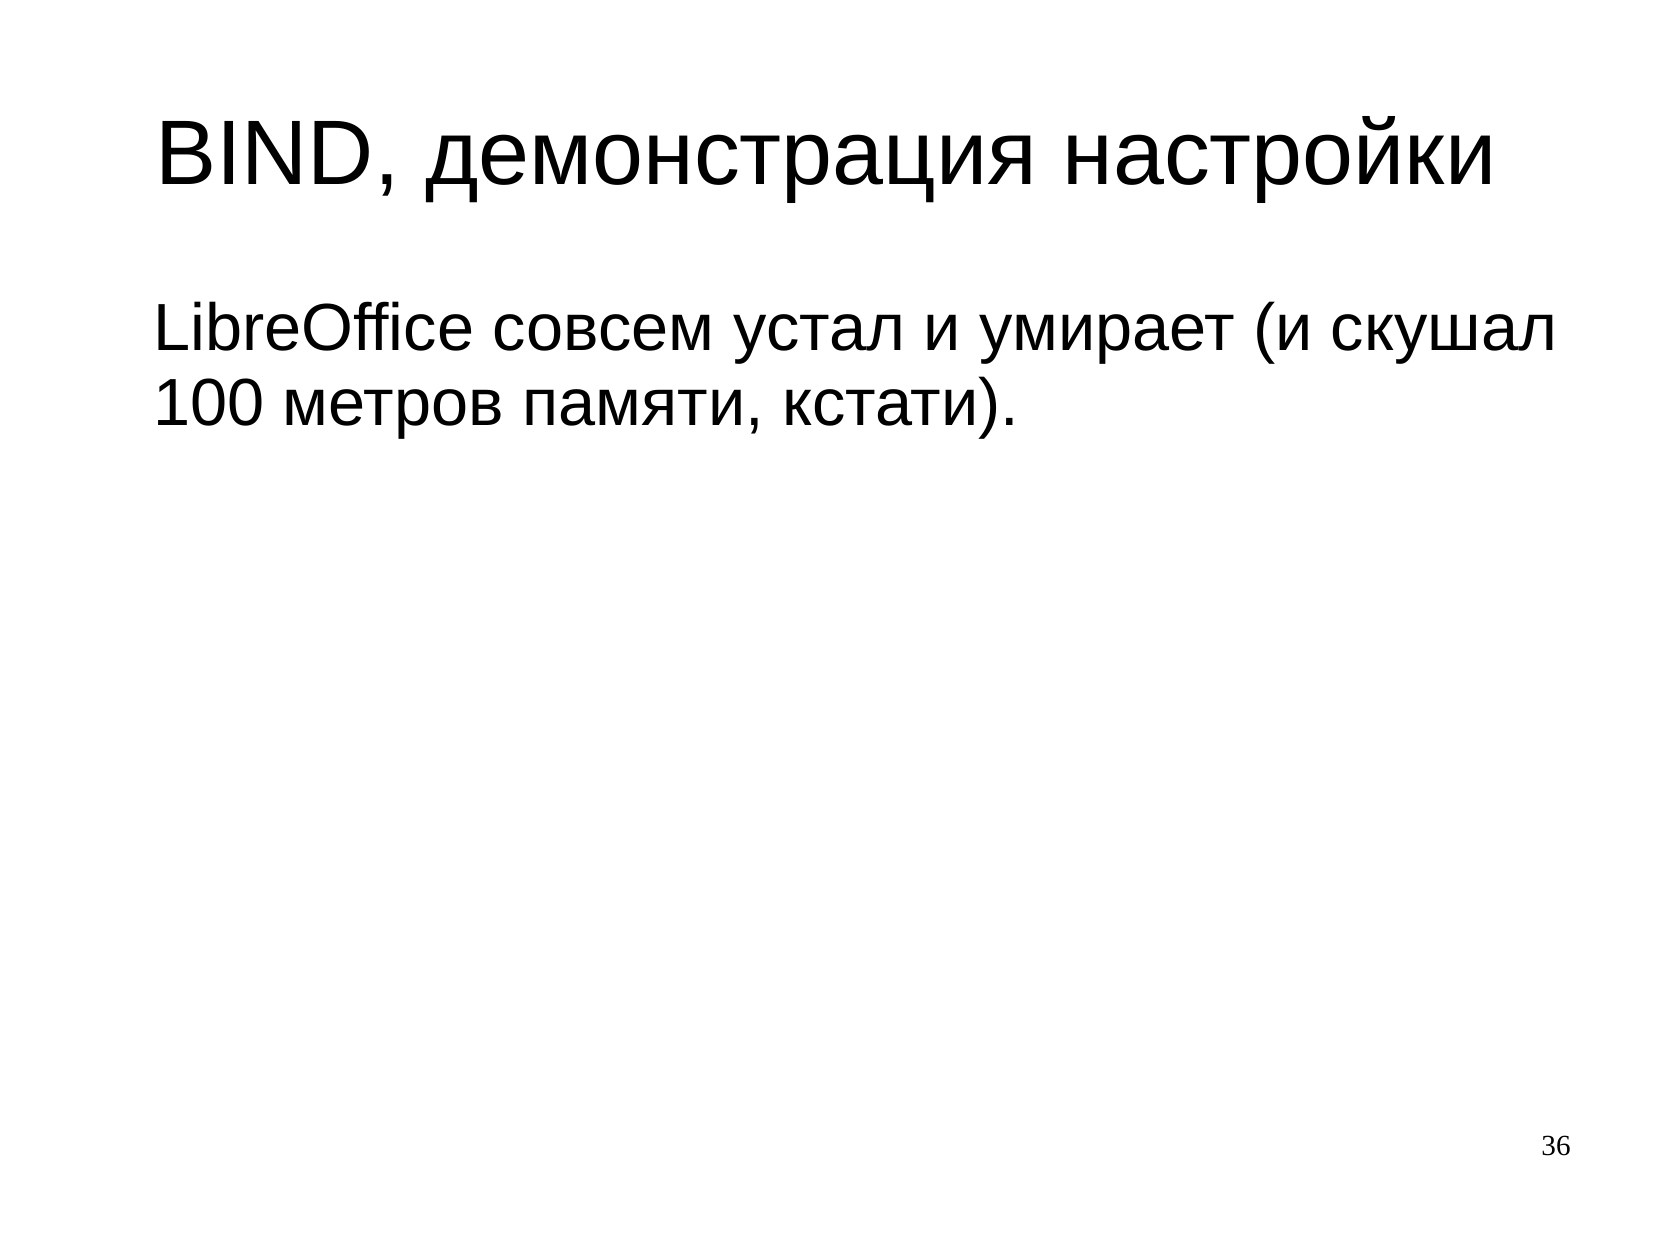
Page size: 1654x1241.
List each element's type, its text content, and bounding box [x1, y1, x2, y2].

list LibreOffice совсем устал и умирает (и скушал 100 метров памяти, кстати). [82, 290, 1571, 1109]
title BIND, демонстрация настройки [82, 49, 1571, 257]
